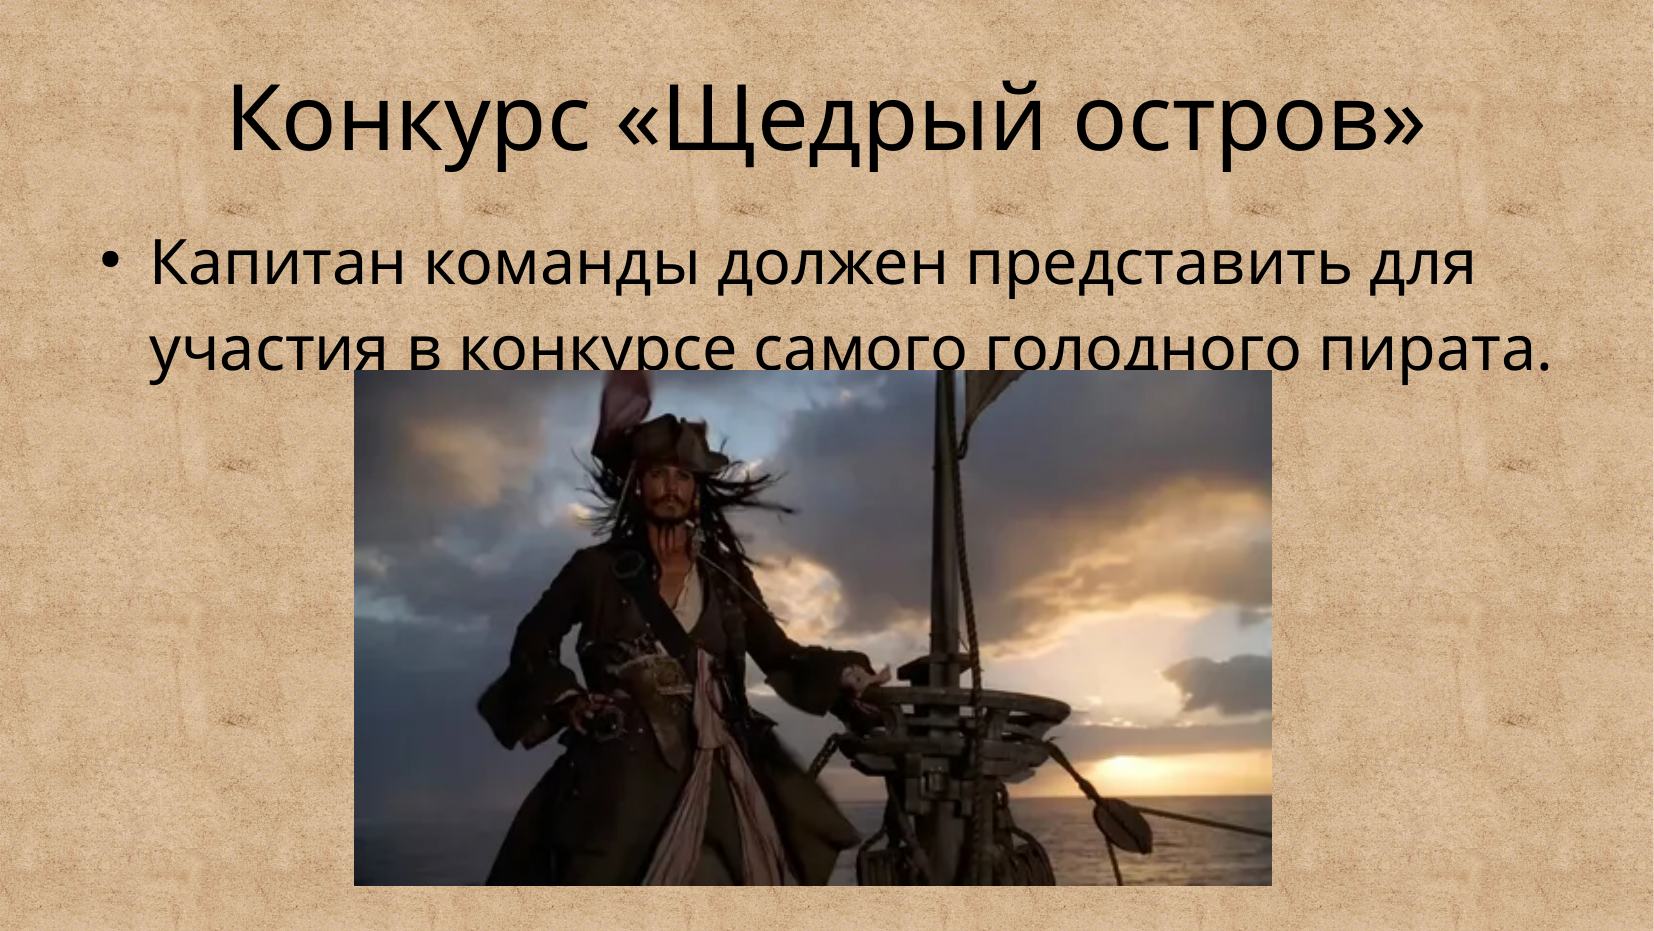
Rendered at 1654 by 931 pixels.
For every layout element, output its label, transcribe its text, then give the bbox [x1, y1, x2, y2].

picture [0, 0, 1654, 931]
title Конкурс «Щедрый остров» [82, 37, 1571, 193]
list Капитан команды должен представить для участия в конкурсе самого голодного пирата. [82, 217, 1565, 475]
